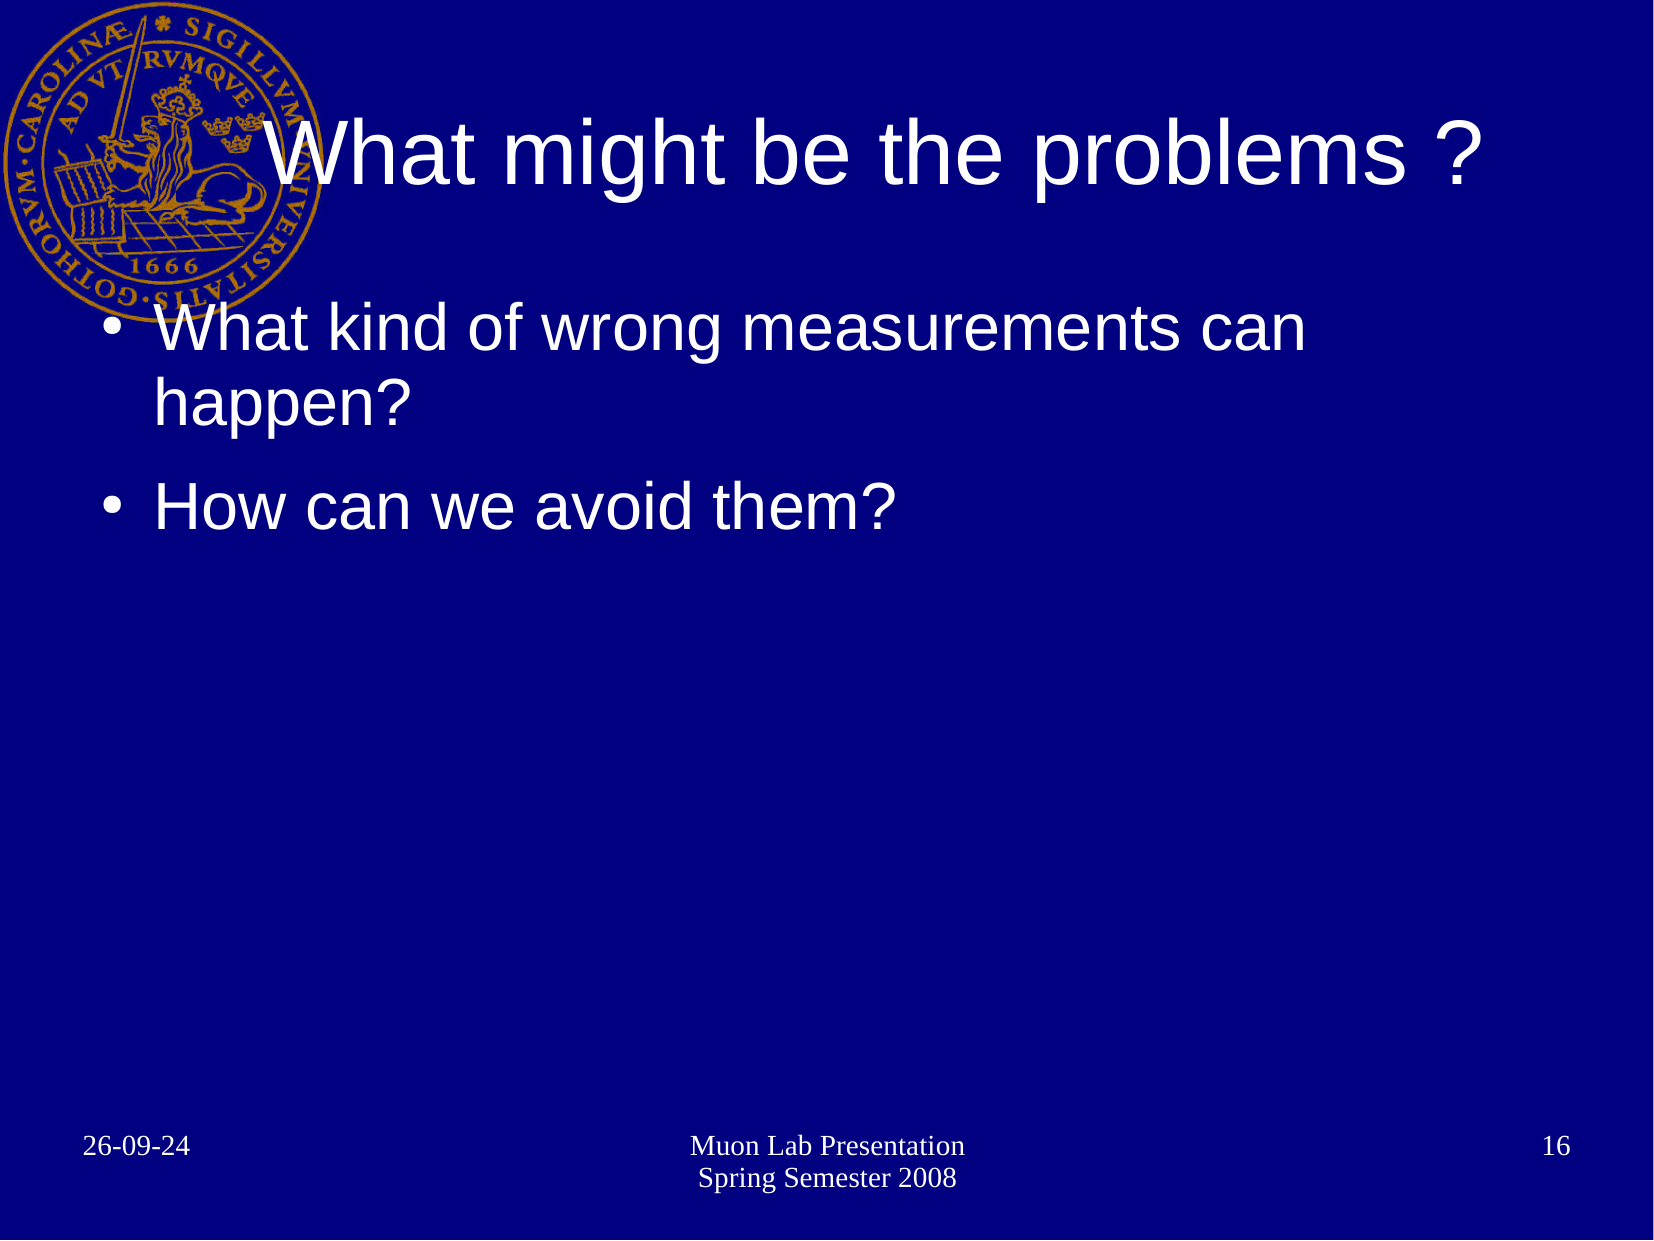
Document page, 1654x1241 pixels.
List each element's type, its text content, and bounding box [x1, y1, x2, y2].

list What kind of wrong measurements can happen? How can we avoid them? [82, 290, 1571, 1109]
picture [0, 0, 325, 325]
title What might be the problems ? [177, 49, 1571, 257]
